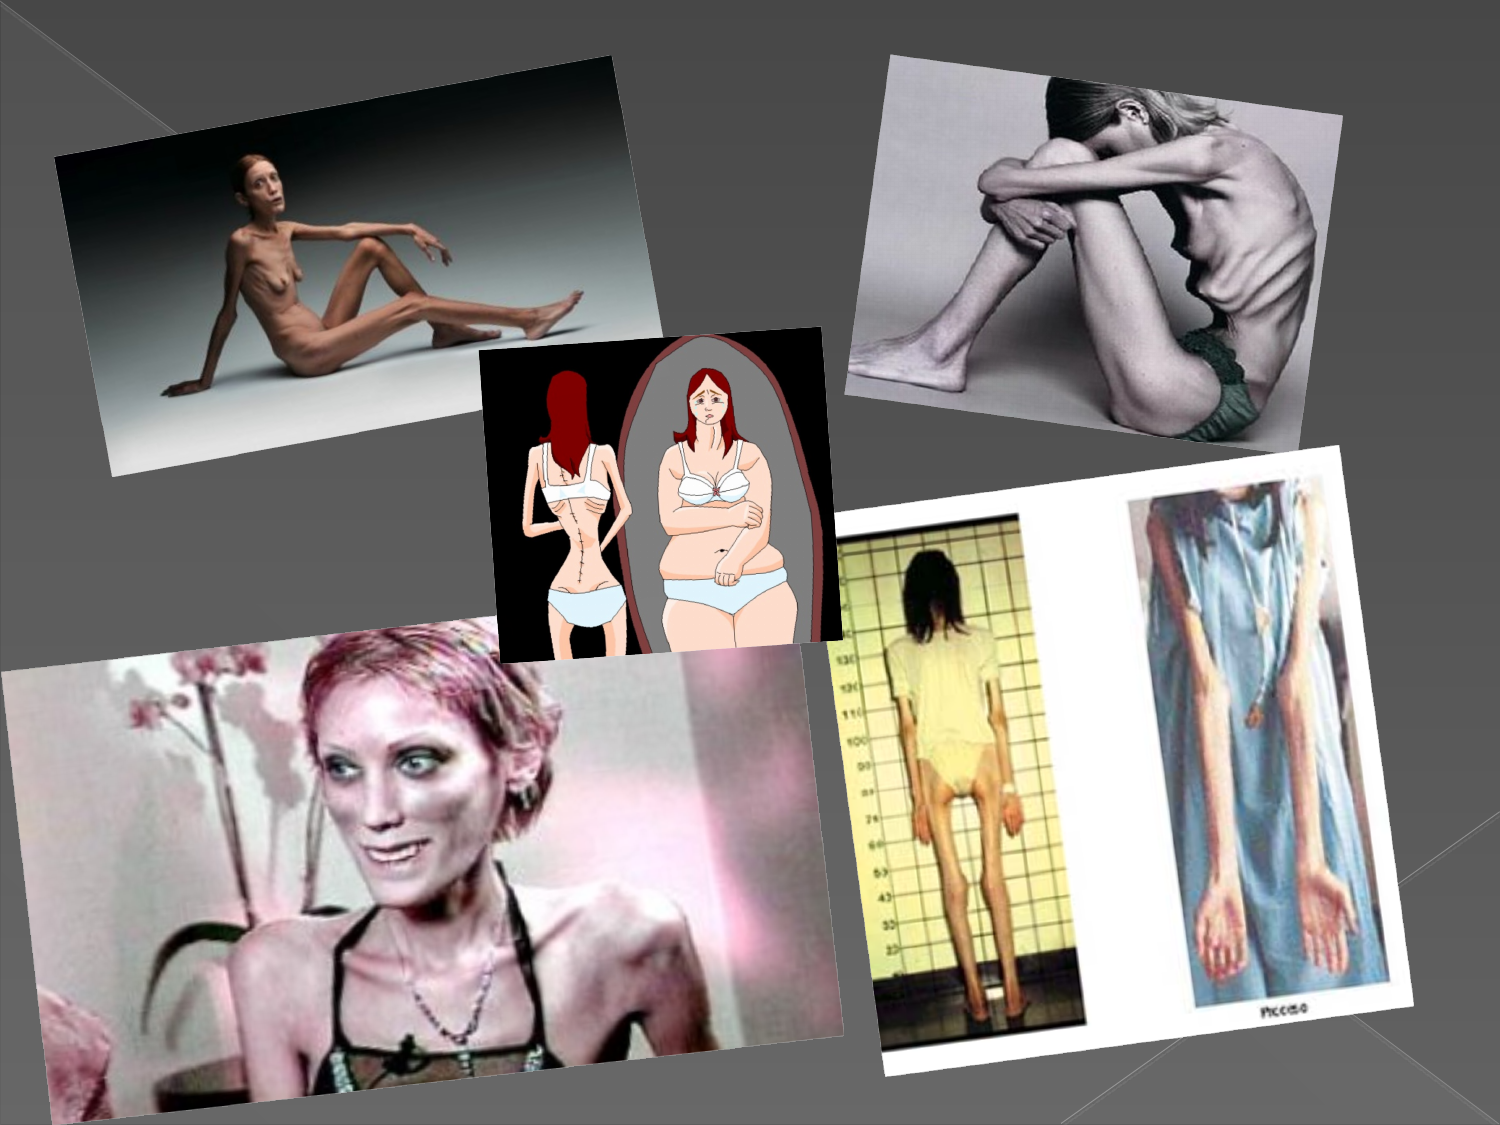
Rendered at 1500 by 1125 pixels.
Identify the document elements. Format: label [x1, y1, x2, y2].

picture [0, 54, 1414, 1125]
